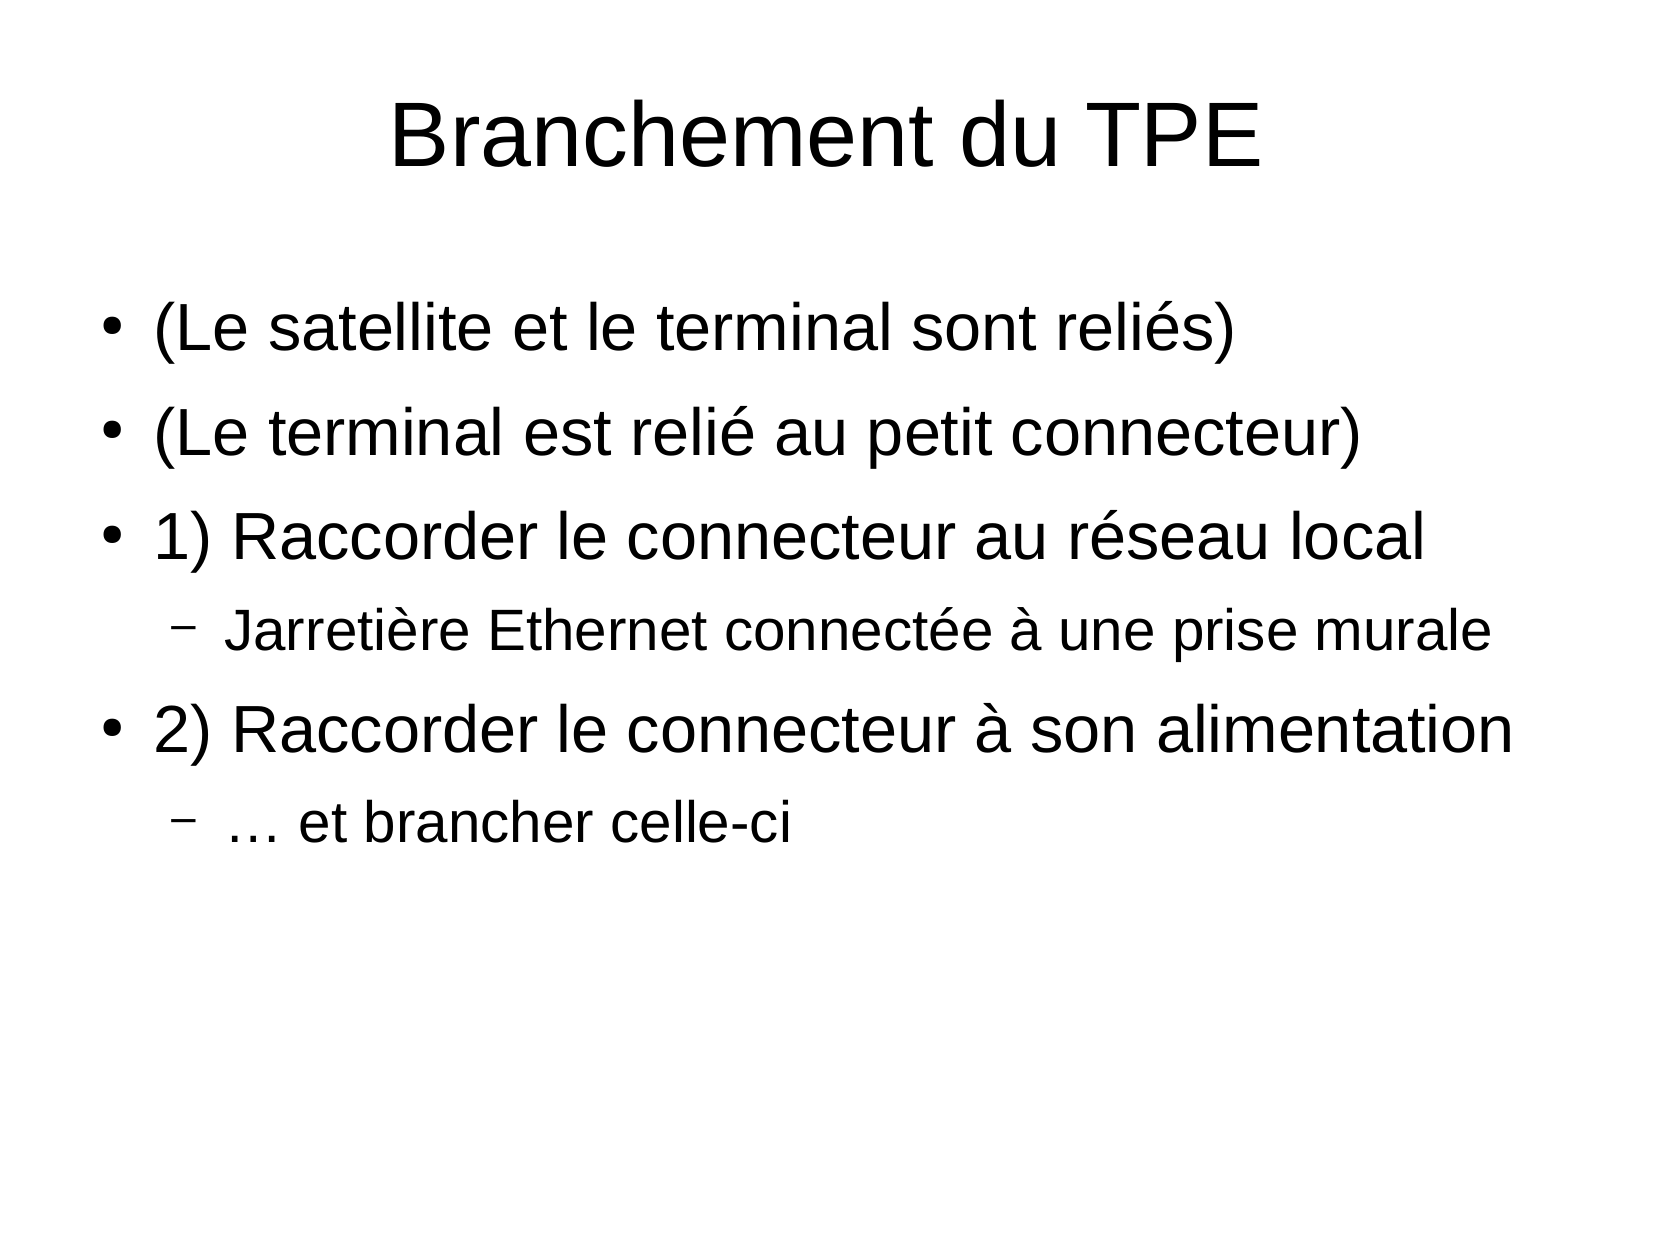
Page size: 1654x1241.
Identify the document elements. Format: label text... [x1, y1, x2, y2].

list (Le satellite et le terminal sont reliés) (Le terminal est relié au petit connecteur) 1) Raccorder le connecteur au réseau local Jarretière Ethernet connectée à une prise murale 2) Raccorder le connecteur à son alimentation … et brancher celle-ci [82, 290, 1571, 1205]
title Branchement du TPE [82, 31, 1571, 239]
